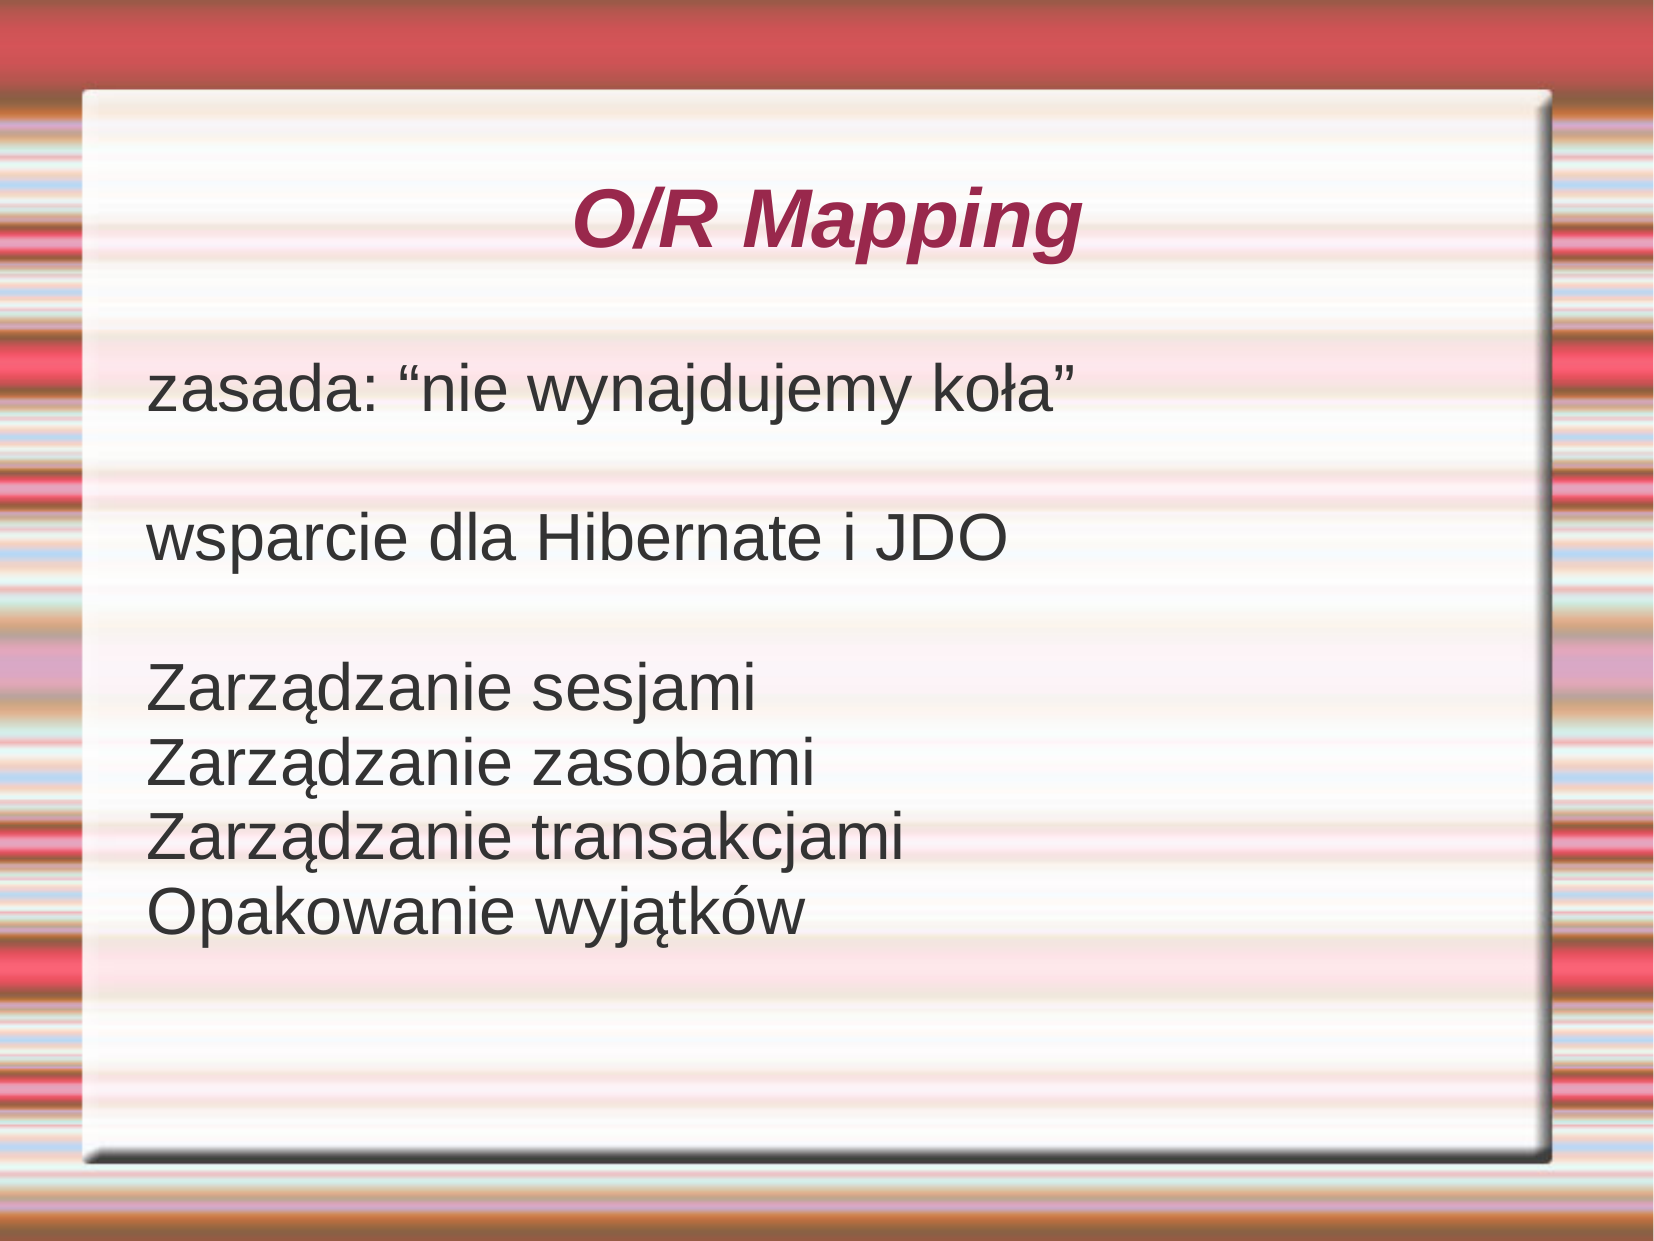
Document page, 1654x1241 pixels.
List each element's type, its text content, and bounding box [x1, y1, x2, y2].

list zasada: “nie wynajdujemy koła” wsparcie dla Hibernate i JDO Zarządzanie sesjami Zarządzanie zasobami Zarządzanie transakcjami Opakowanie wyjątków [134, 350, 1516, 1133]
title O/R Mapping [121, 114, 1534, 322]
picture [0, 0, 1654, 1241]
